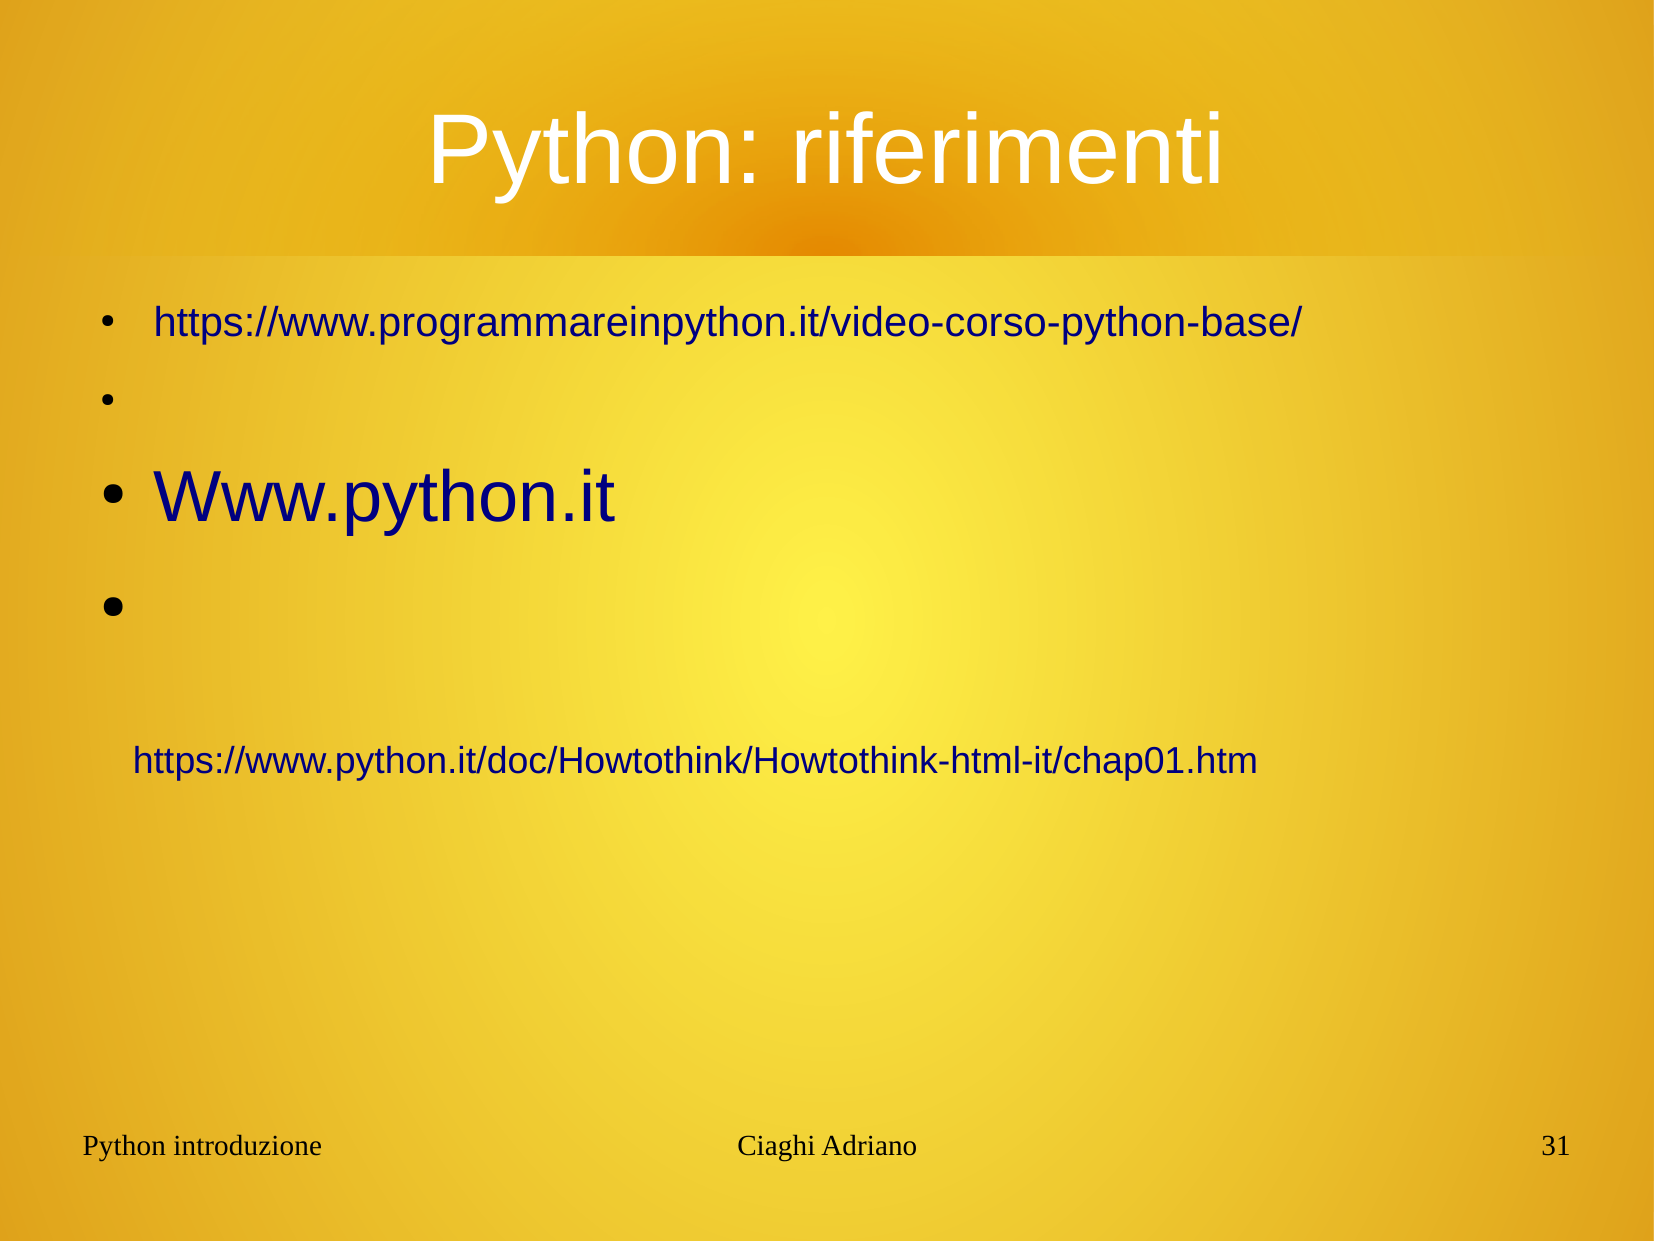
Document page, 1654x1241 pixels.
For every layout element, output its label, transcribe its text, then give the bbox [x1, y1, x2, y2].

text_box https://www.python.it/doc/Howtothink/Howtothink-html-it/chap01.htm [118, 732, 1274, 832]
title Python: riferimenti [82, 47, 1571, 252]
list https://www.programmareinpython.it/video-corso-python-base/ Www.python.it [82, 299, 1571, 1019]
